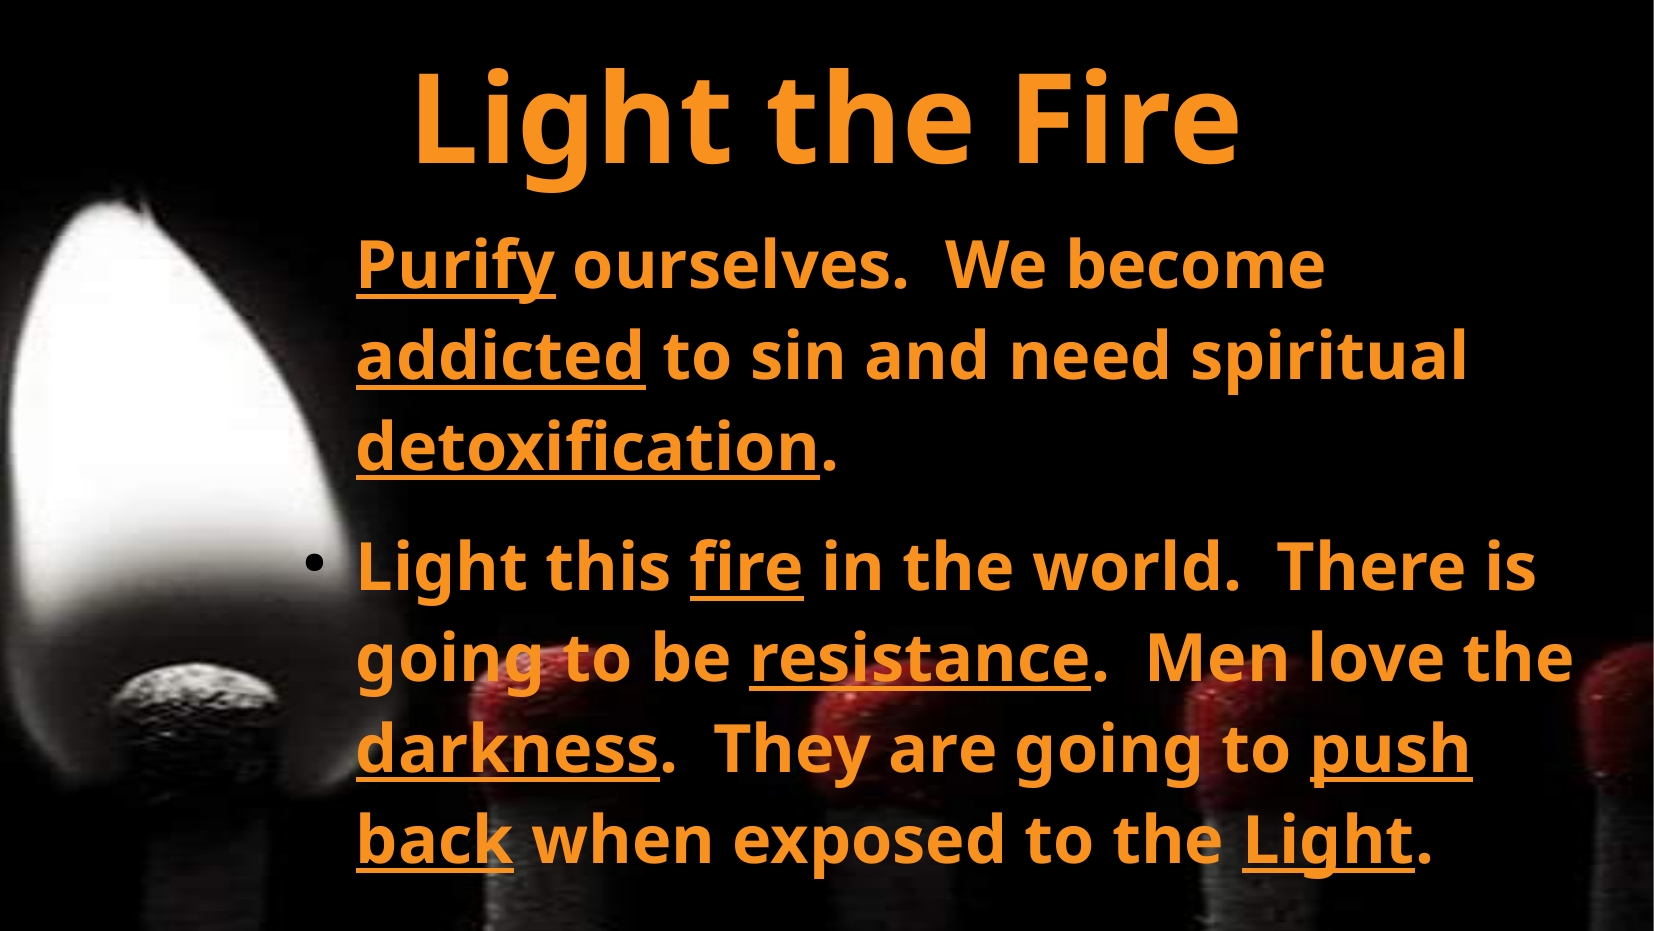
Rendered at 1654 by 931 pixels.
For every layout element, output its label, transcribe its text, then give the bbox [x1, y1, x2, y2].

picture [0, 0, 1654, 931]
title Light the Fire [82, 37, 1571, 193]
list Purify ourselves. We become addicted to sin and need spiritual detoxification. Light this fire in the world. There is going to be resistance. Men love the darkness. They are going to push back when exposed to the Light. [285, 217, 1636, 886]
